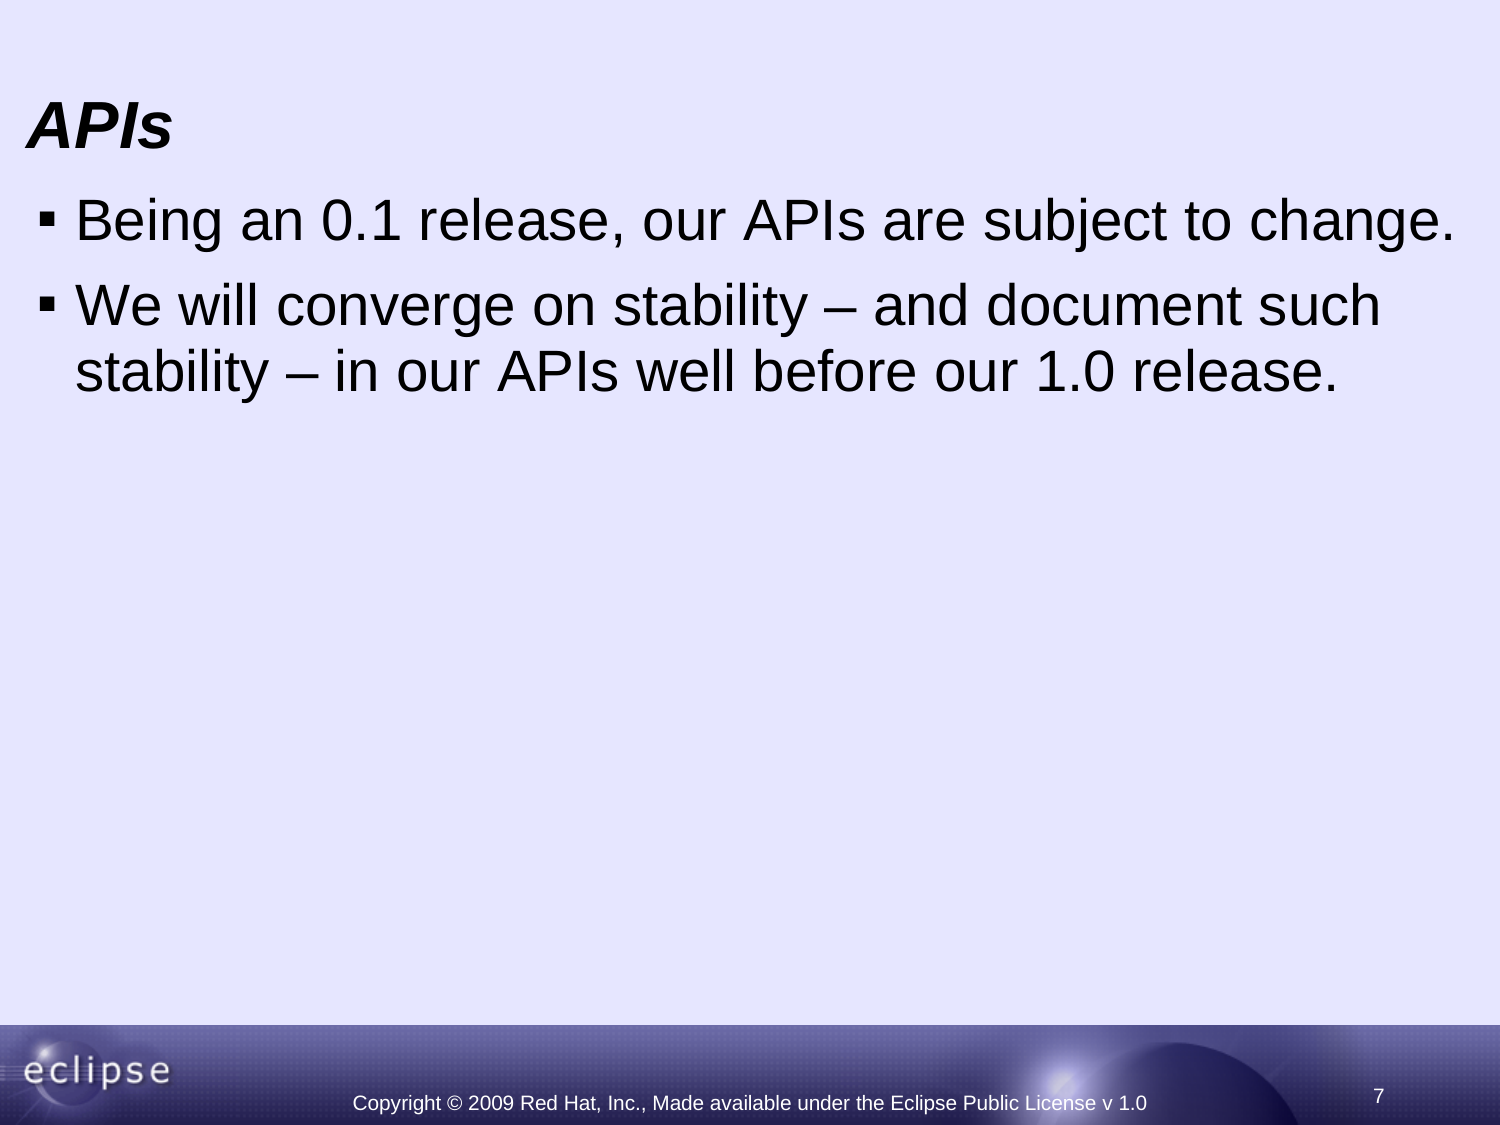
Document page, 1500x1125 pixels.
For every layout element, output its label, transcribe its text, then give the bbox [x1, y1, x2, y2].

list Being an 0.1 release, our APIs are subject to change. We will converge on stability – and document such stability – in our APIs well before our 1.0 release. [37, 187, 1463, 1021]
picture [0, 1025, 1500, 1125]
title APIs [26, 84, 1474, 172]
